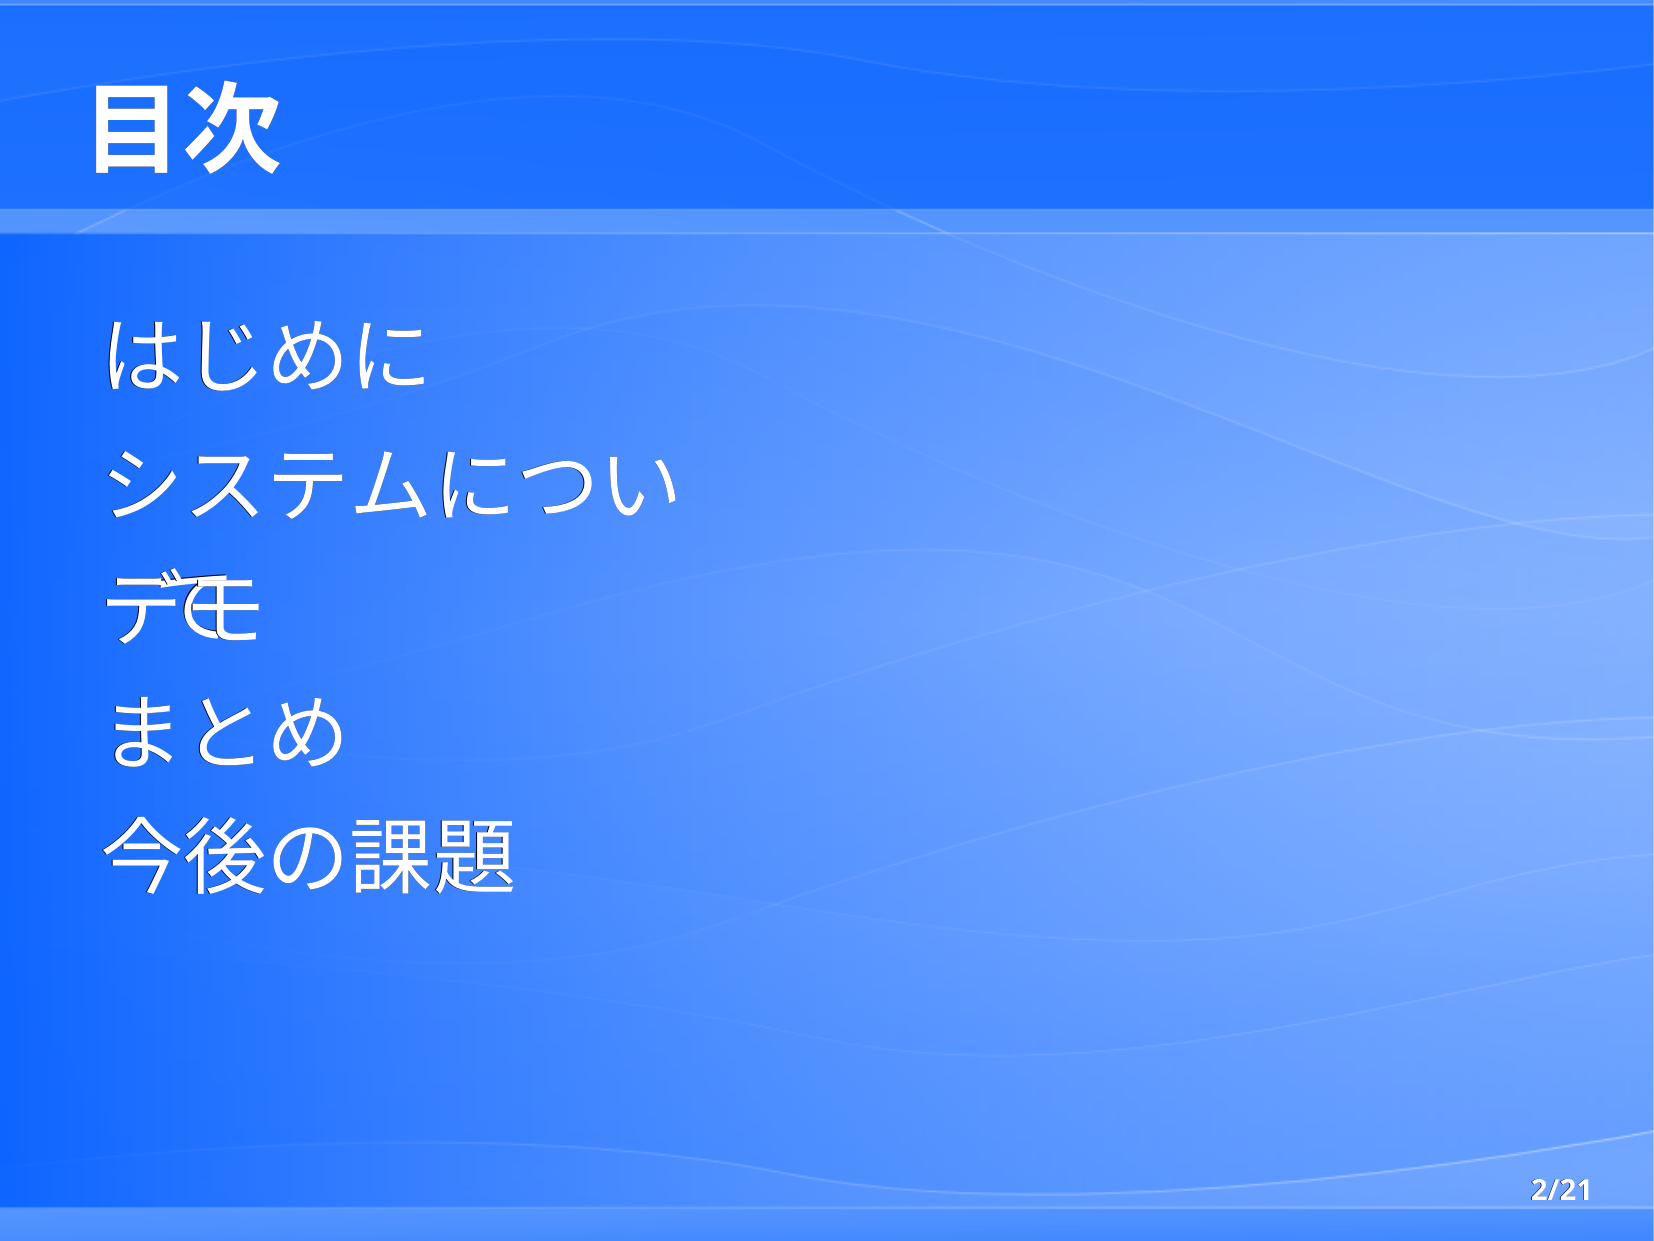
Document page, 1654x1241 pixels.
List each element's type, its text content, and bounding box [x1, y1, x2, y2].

list はじめに [82, 290, 709, 384]
list システムについて [82, 419, 709, 509]
list 今後の課題 [82, 791, 709, 881]
picture [0, 0, 1654, 1241]
list デモ [82, 543, 709, 644]
list まとめ [82, 667, 709, 768]
title 目次 [23, 8, 1625, 237]
